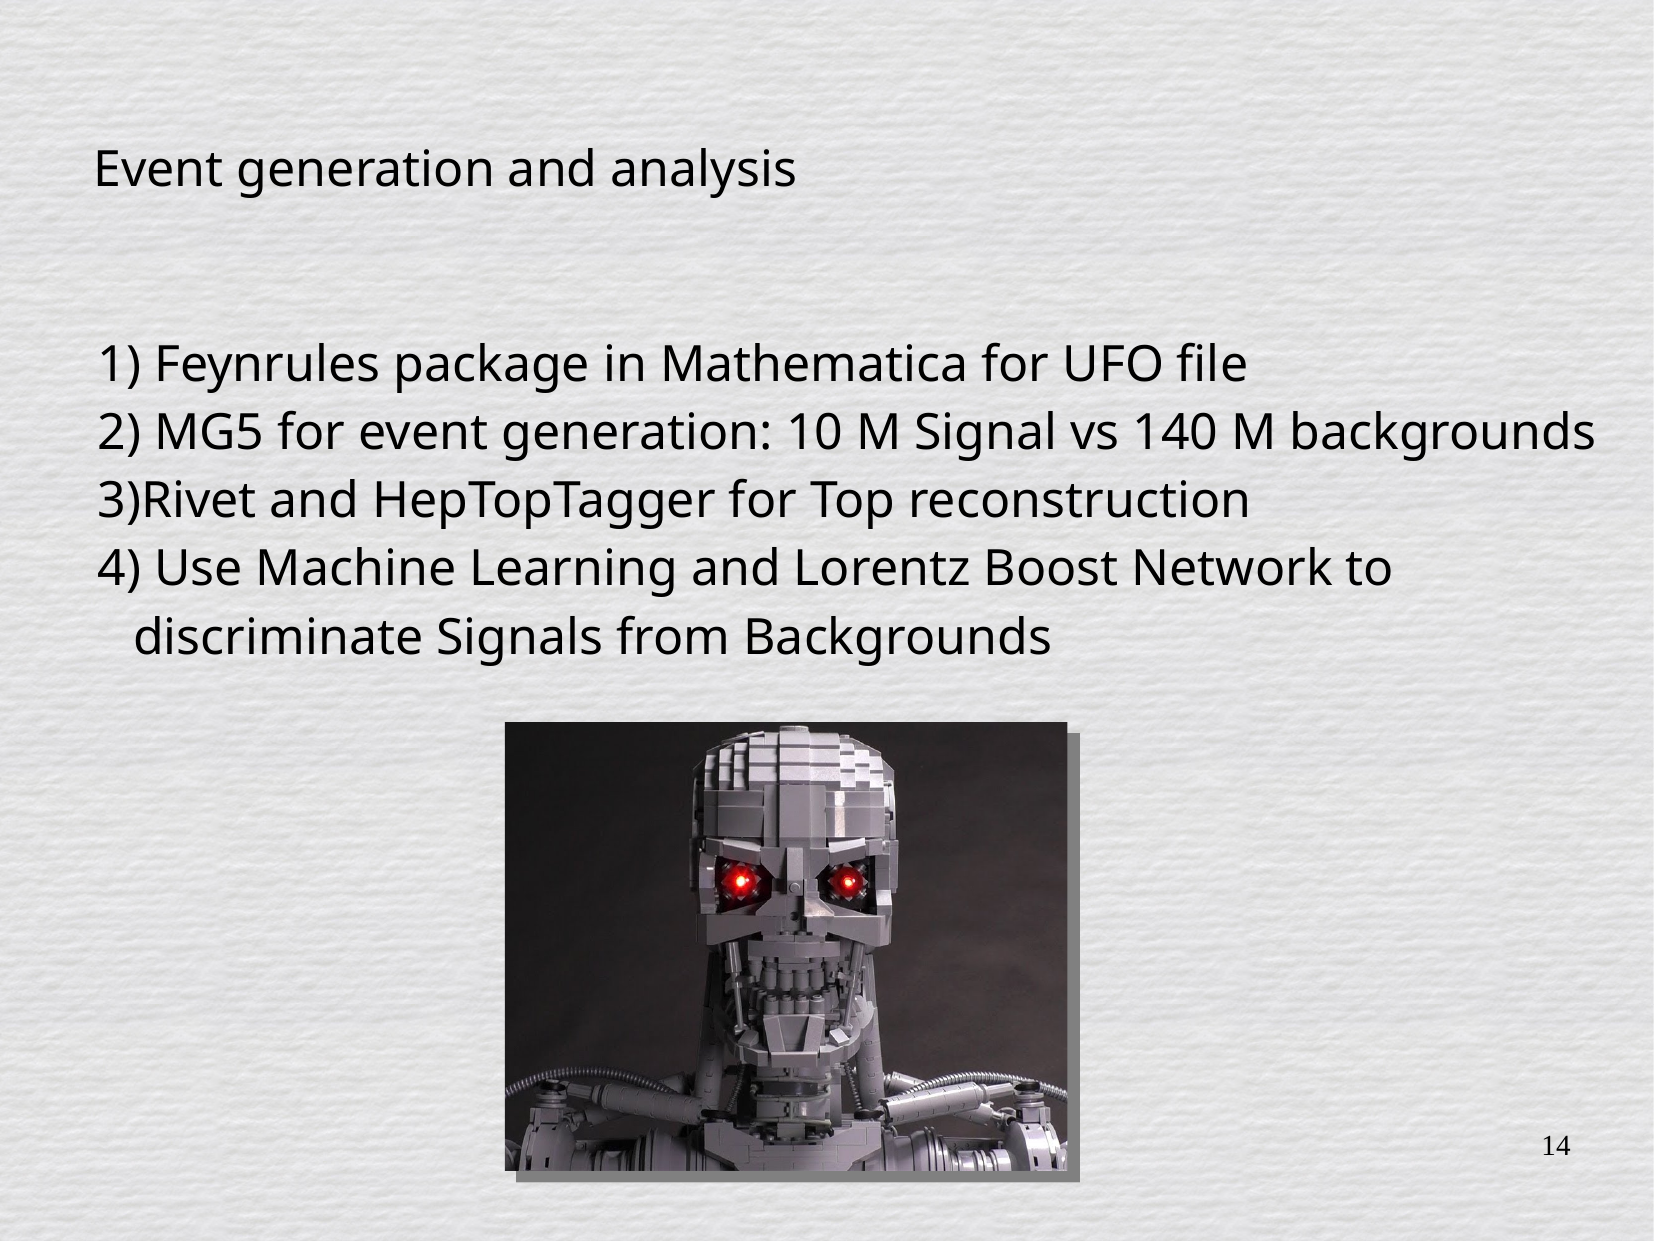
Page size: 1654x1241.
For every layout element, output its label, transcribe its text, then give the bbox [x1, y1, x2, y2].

text_box Event generation and analysis [78, 126, 794, 211]
text_box Feynrules package in Mathematica for UFO file MG5 for event generation: 10 M Signal vs 140 M backgrounds Rivet and HepTopTagger for Top reconstruction Use Machine Learning and Lorentz Boost Network to discriminate Signals from Backgrounds [82, 320, 1613, 753]
picture [0, 0, 1654, 1241]
